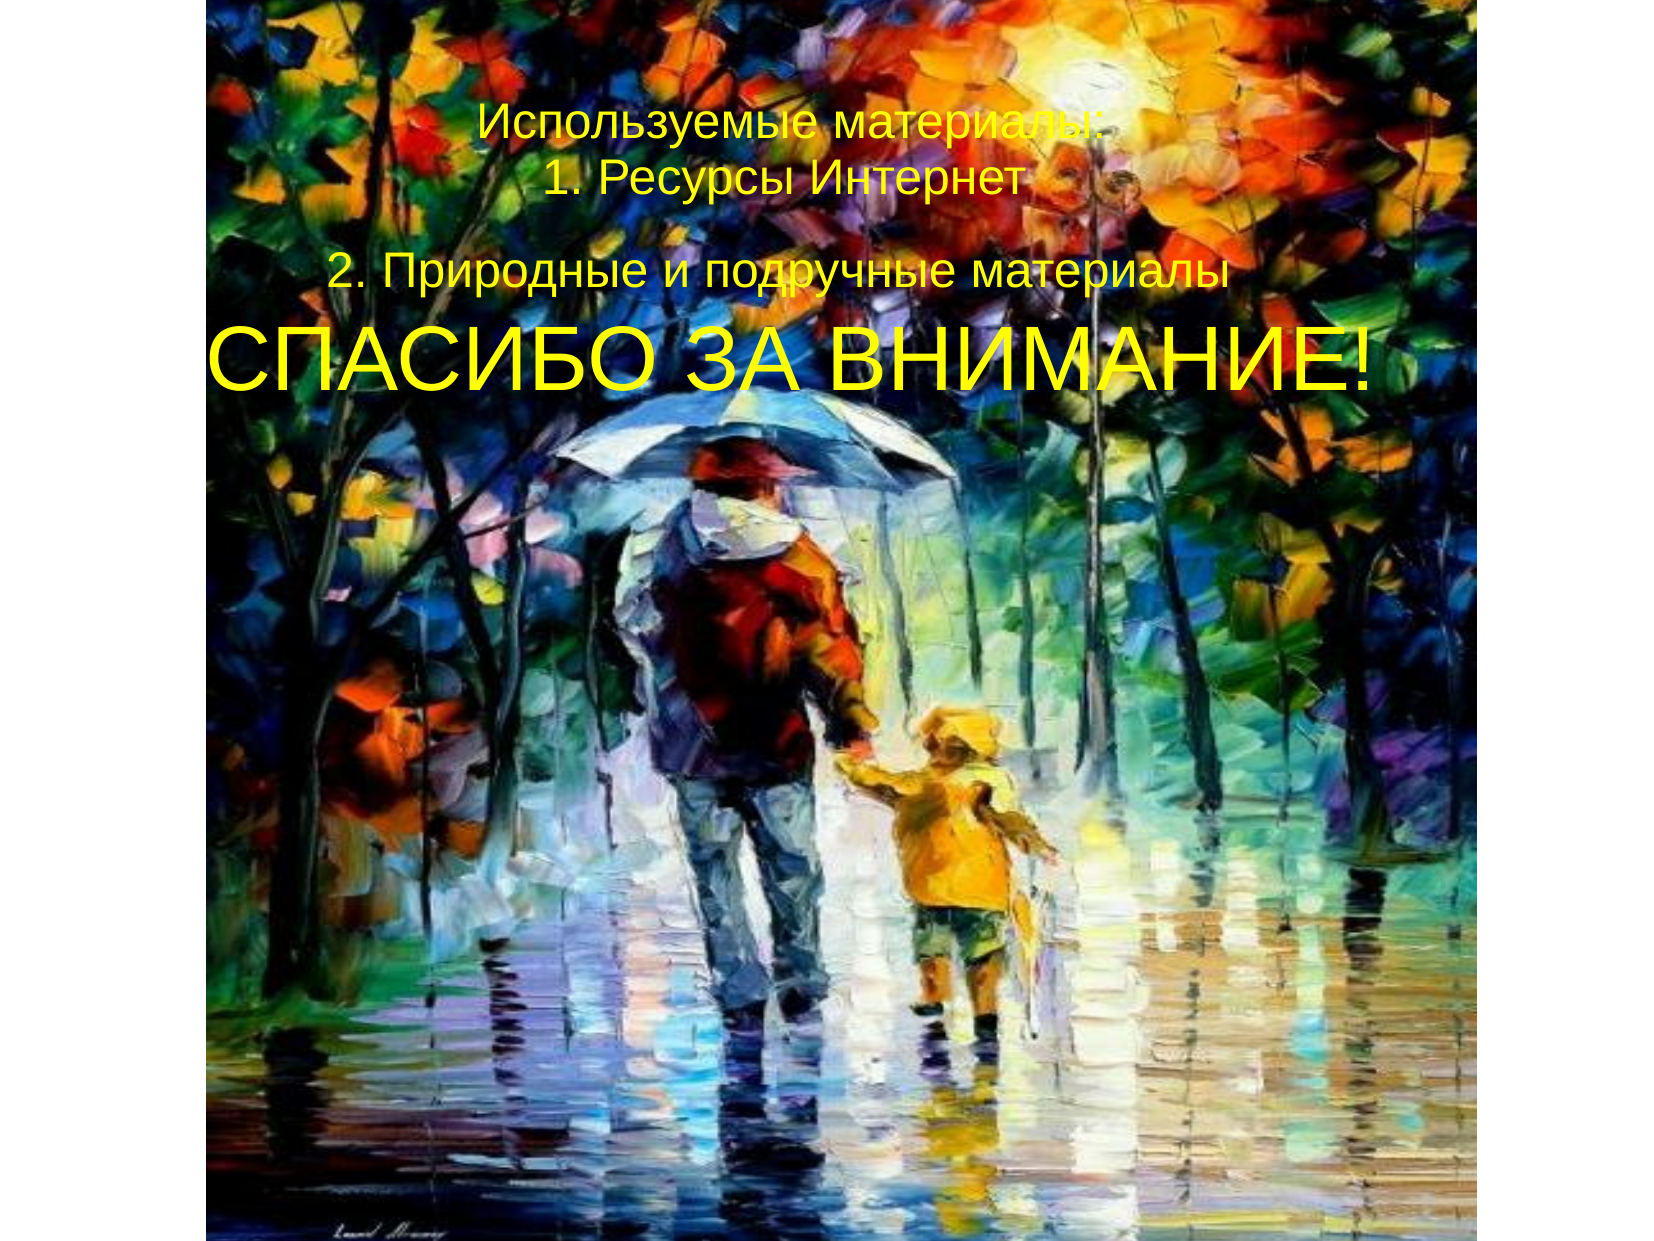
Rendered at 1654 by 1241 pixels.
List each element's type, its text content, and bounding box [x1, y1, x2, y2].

picture [206, 0, 1477, 88]
picture [206, 415, 1477, 1241]
title Используемые материалы: 1. Ресурсы Интернет 2. Природные и подручные материалы СПАСИБО ЗА ВНИМАНИЕ! [47, 88, 1536, 415]
